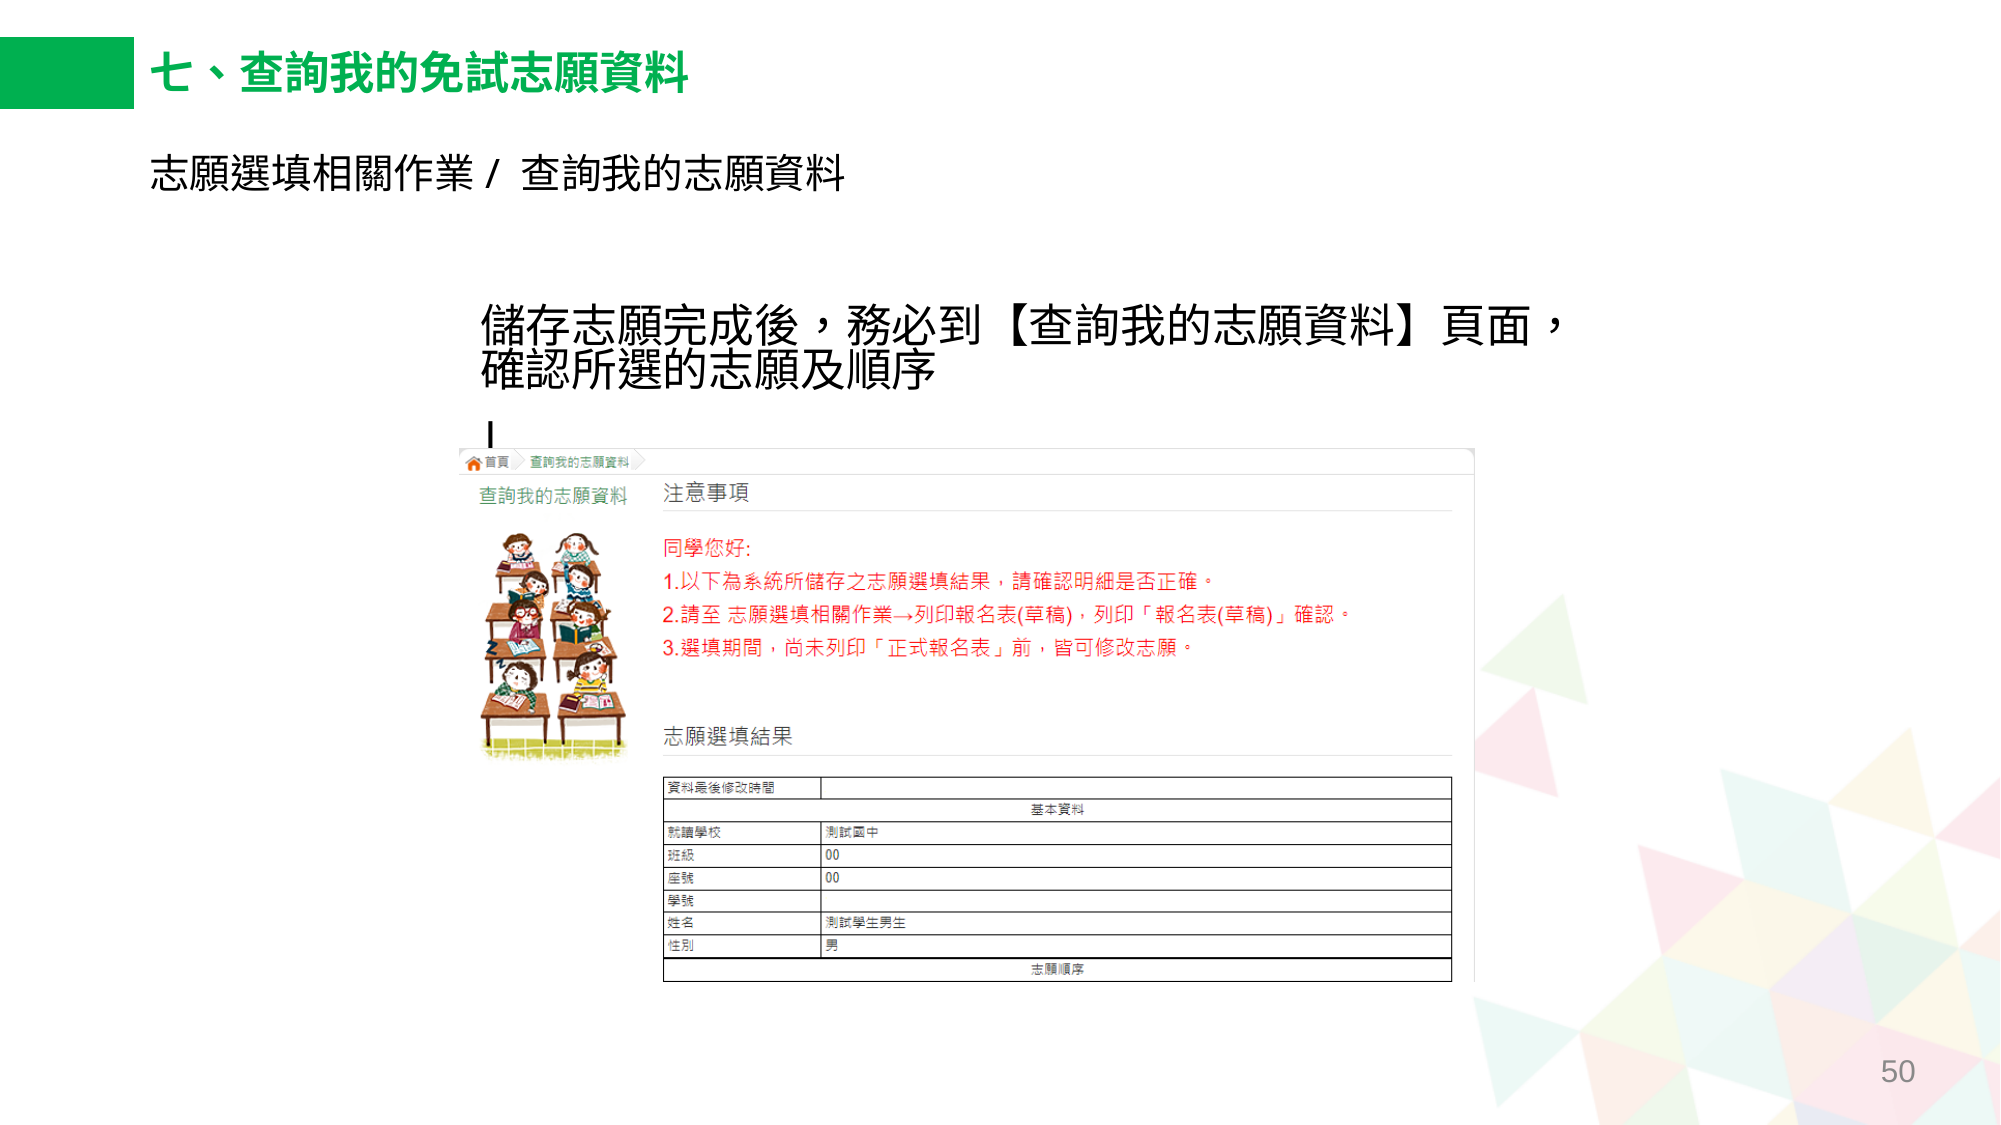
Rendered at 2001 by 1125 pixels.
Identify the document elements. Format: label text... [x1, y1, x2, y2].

text_box 七、查詢我的免試志願資料 [134, 43, 958, 121]
list 儲存志願完成後，務必到【查詢我的志願資料】頁面，確認所選的志願及順序 [444, 292, 1603, 425]
title 志願選填相關作業/ 查詢我的志願資料 [134, 138, 866, 196]
text_box 50 [1868, 1038, 1989, 1125]
picture [459, 448, 1475, 982]
text_box [0, 37, 134, 109]
